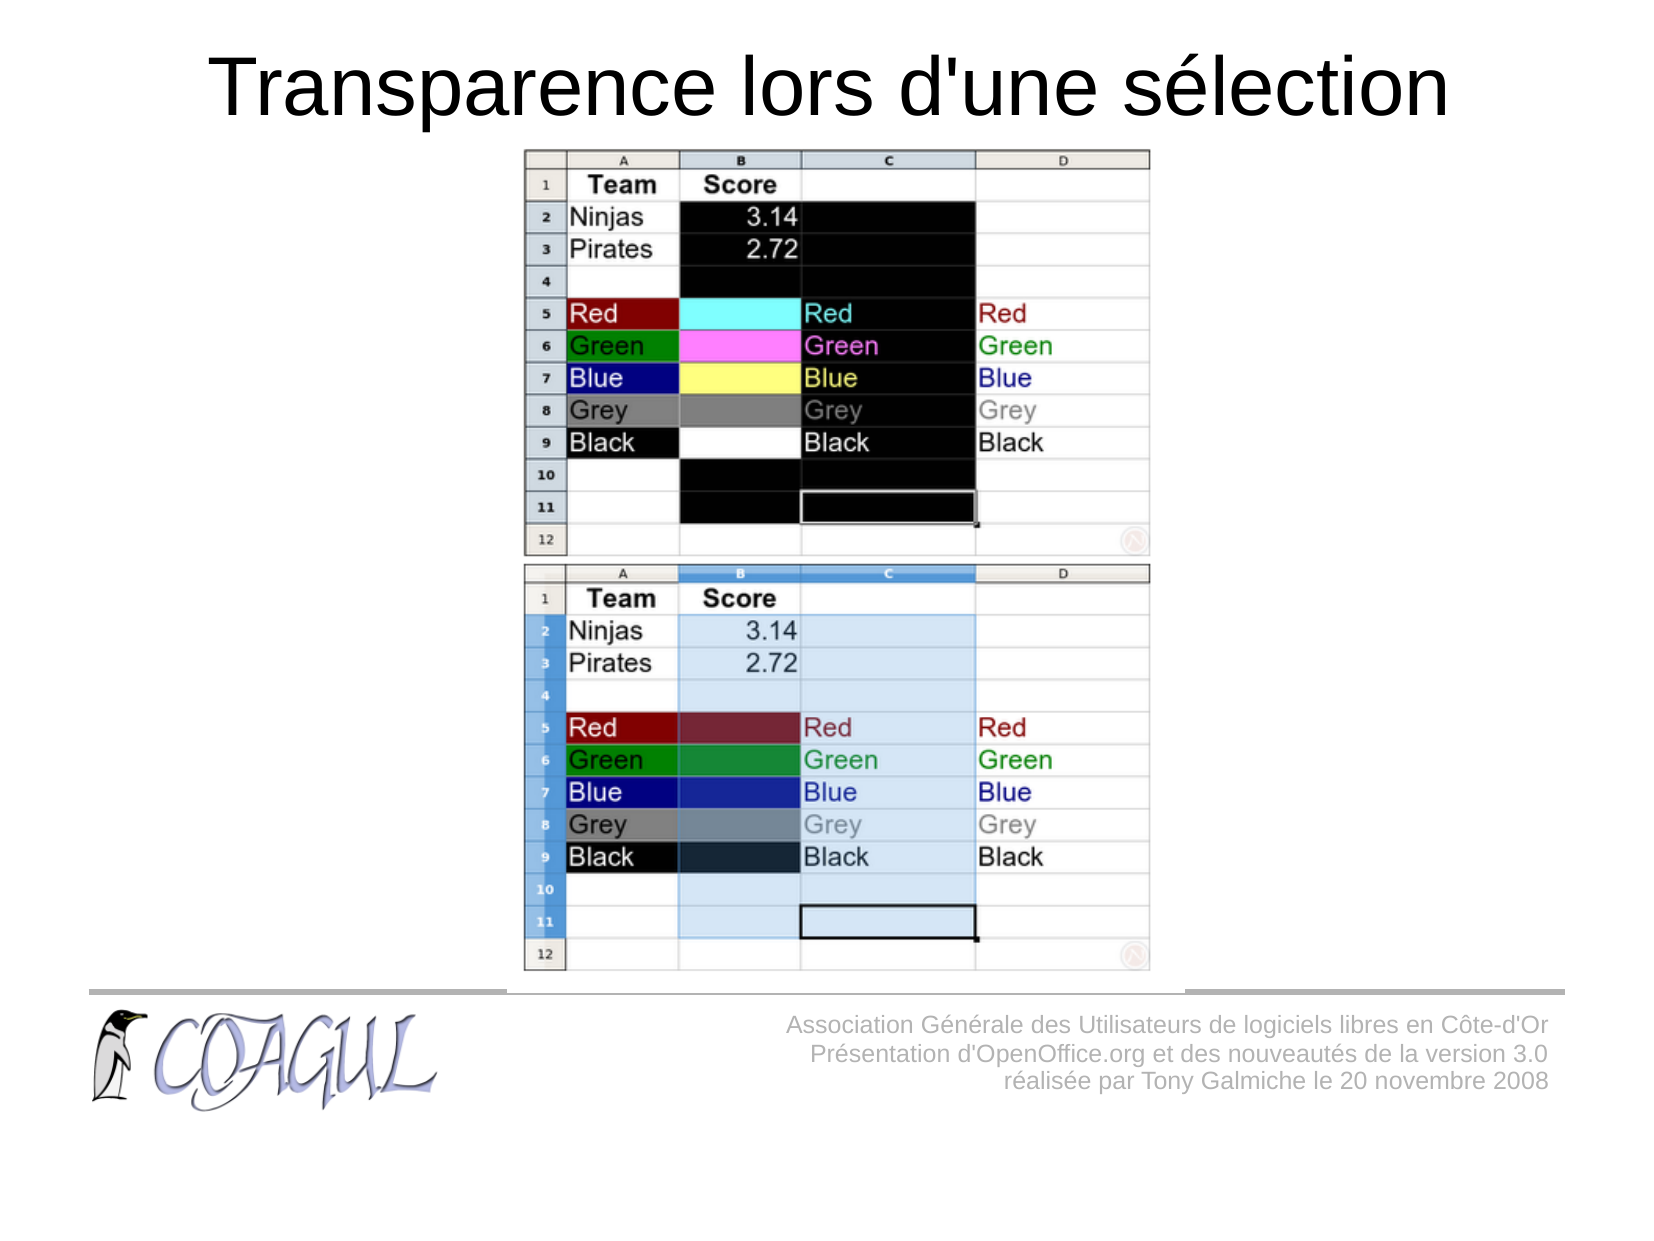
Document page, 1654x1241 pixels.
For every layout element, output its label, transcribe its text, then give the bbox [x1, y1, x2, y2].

title Transparence lors d'une sélection [88, 33, 1571, 141]
picture [88, 1006, 443, 1117]
picture [507, 137, 1185, 993]
